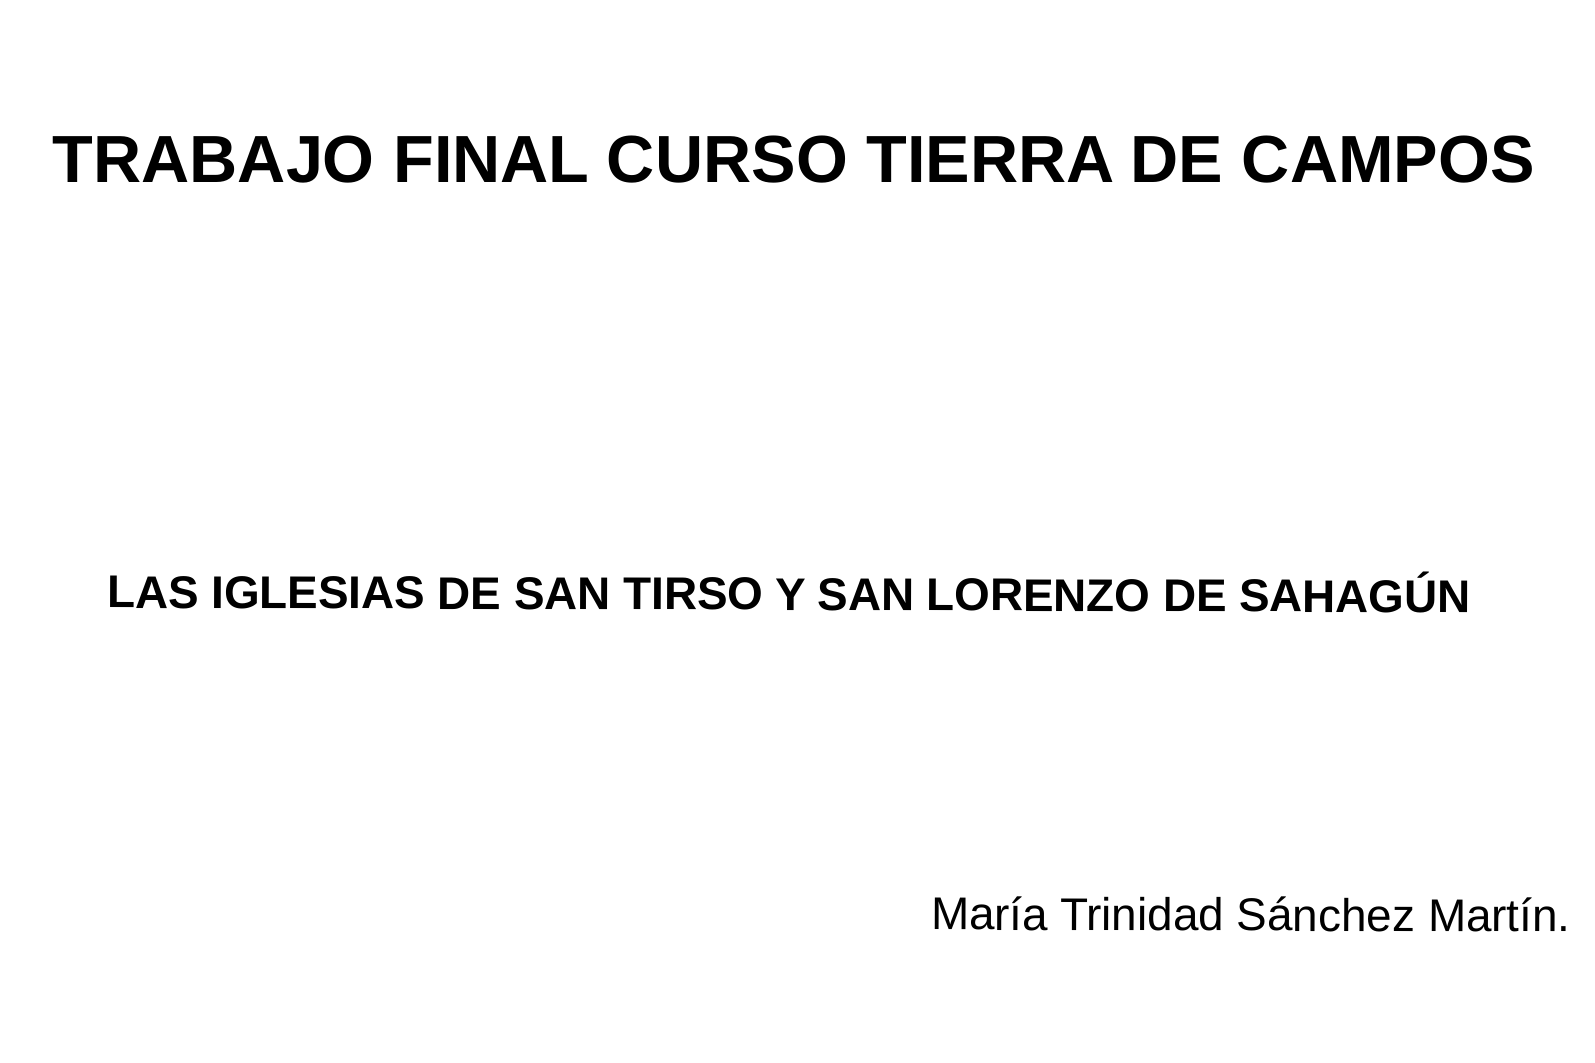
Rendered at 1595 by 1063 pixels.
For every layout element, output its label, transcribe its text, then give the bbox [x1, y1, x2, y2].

title TRABAJO FINAL CURSO TIERRA DE CAMPOS [11, 70, 1577, 249]
list LAS IGLESIAS DE SAN TIRSO Y SAN LORENZO DE SAHAGÚN María Trinidad Sánchez Martín. [35, 333, 1574, 945]
